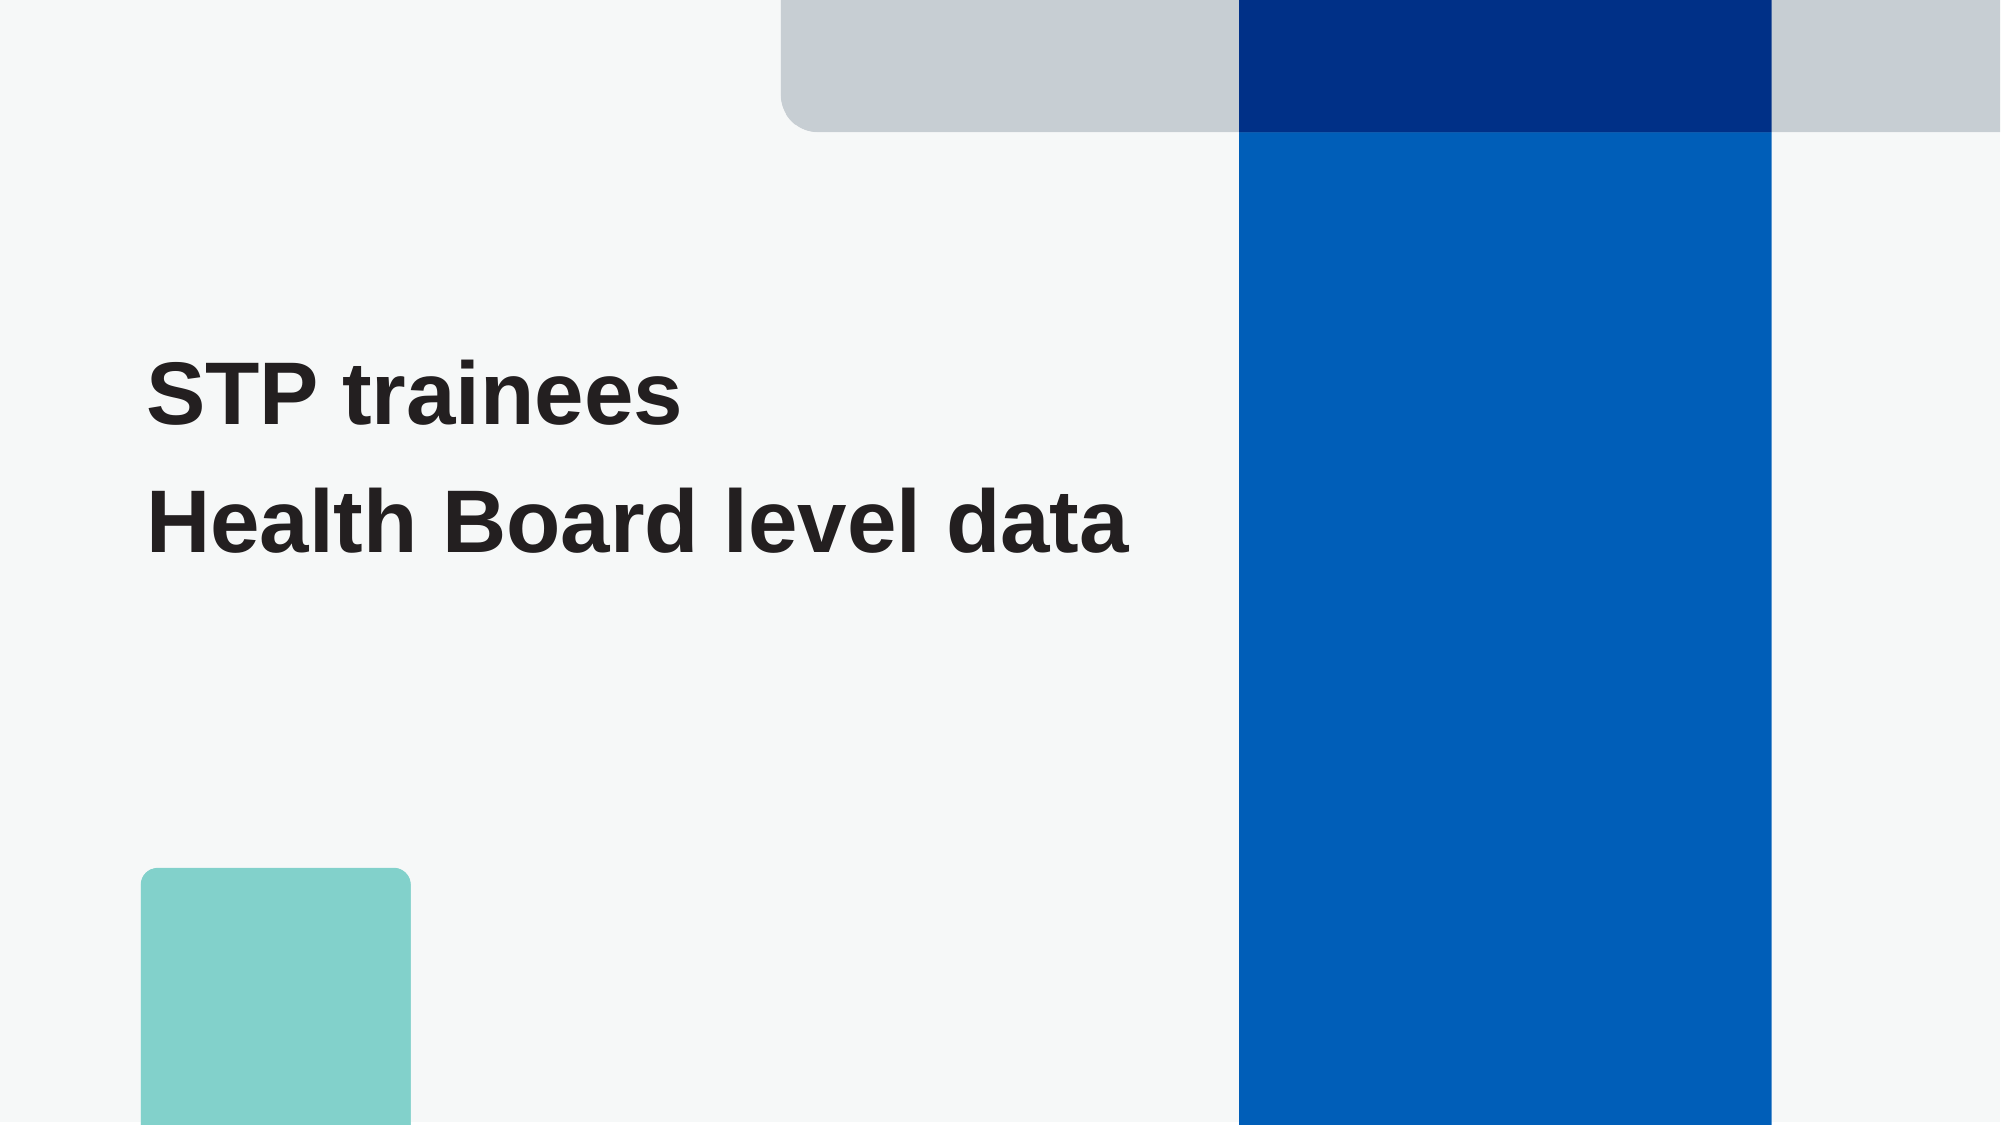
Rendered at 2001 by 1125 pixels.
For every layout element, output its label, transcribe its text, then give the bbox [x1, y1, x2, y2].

list STP trainees Health Board level data [146, 314, 1210, 572]
